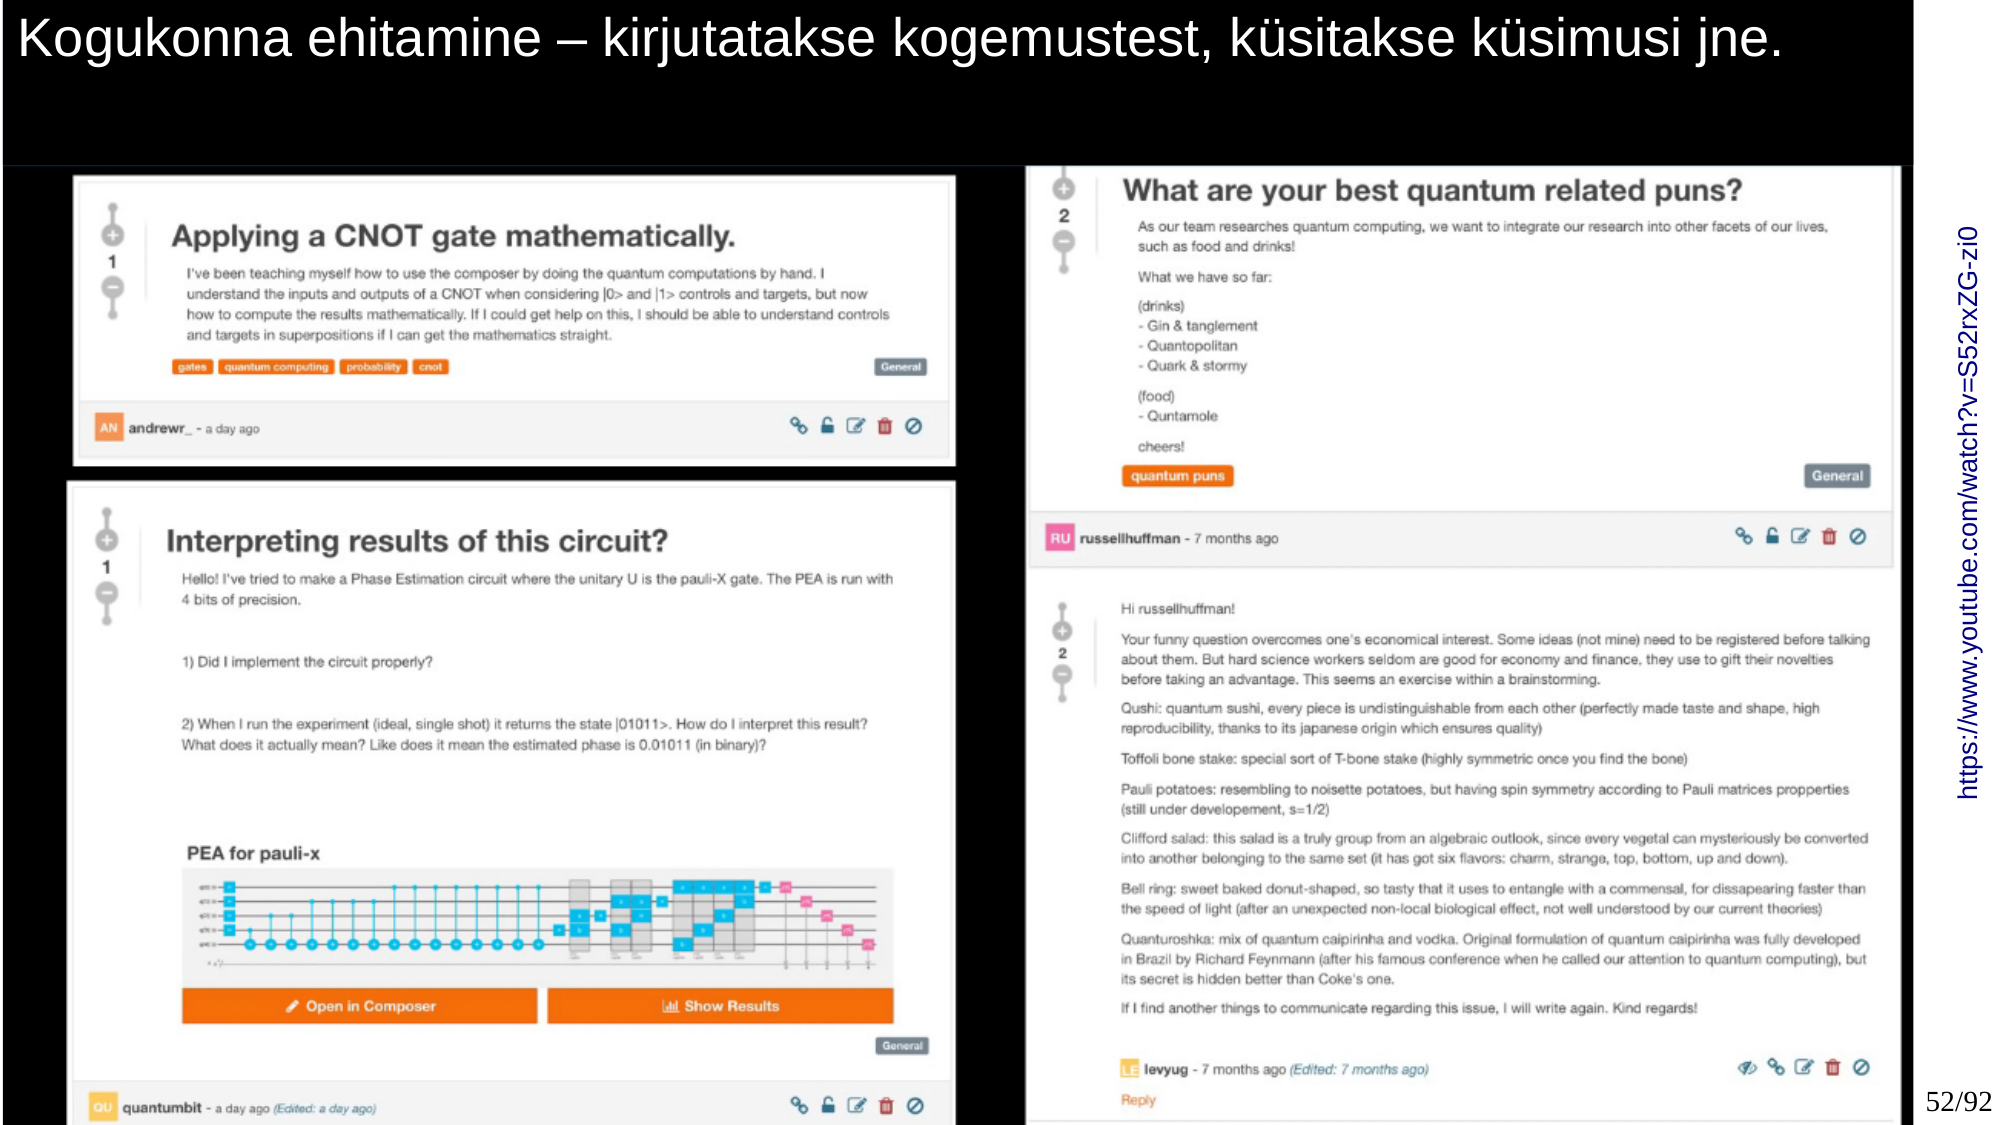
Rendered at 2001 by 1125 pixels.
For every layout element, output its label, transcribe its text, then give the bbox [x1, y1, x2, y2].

text_box https://www.youtube.com/watch?v=S52rxZG-zi0 [1945, 189, 1991, 816]
text_box Kogukonna ehitamine – kirjutatakse kogemustest, küsitakse küsimusi jne. [2, 0, 1914, 166]
picture [2, 166, 1914, 1125]
